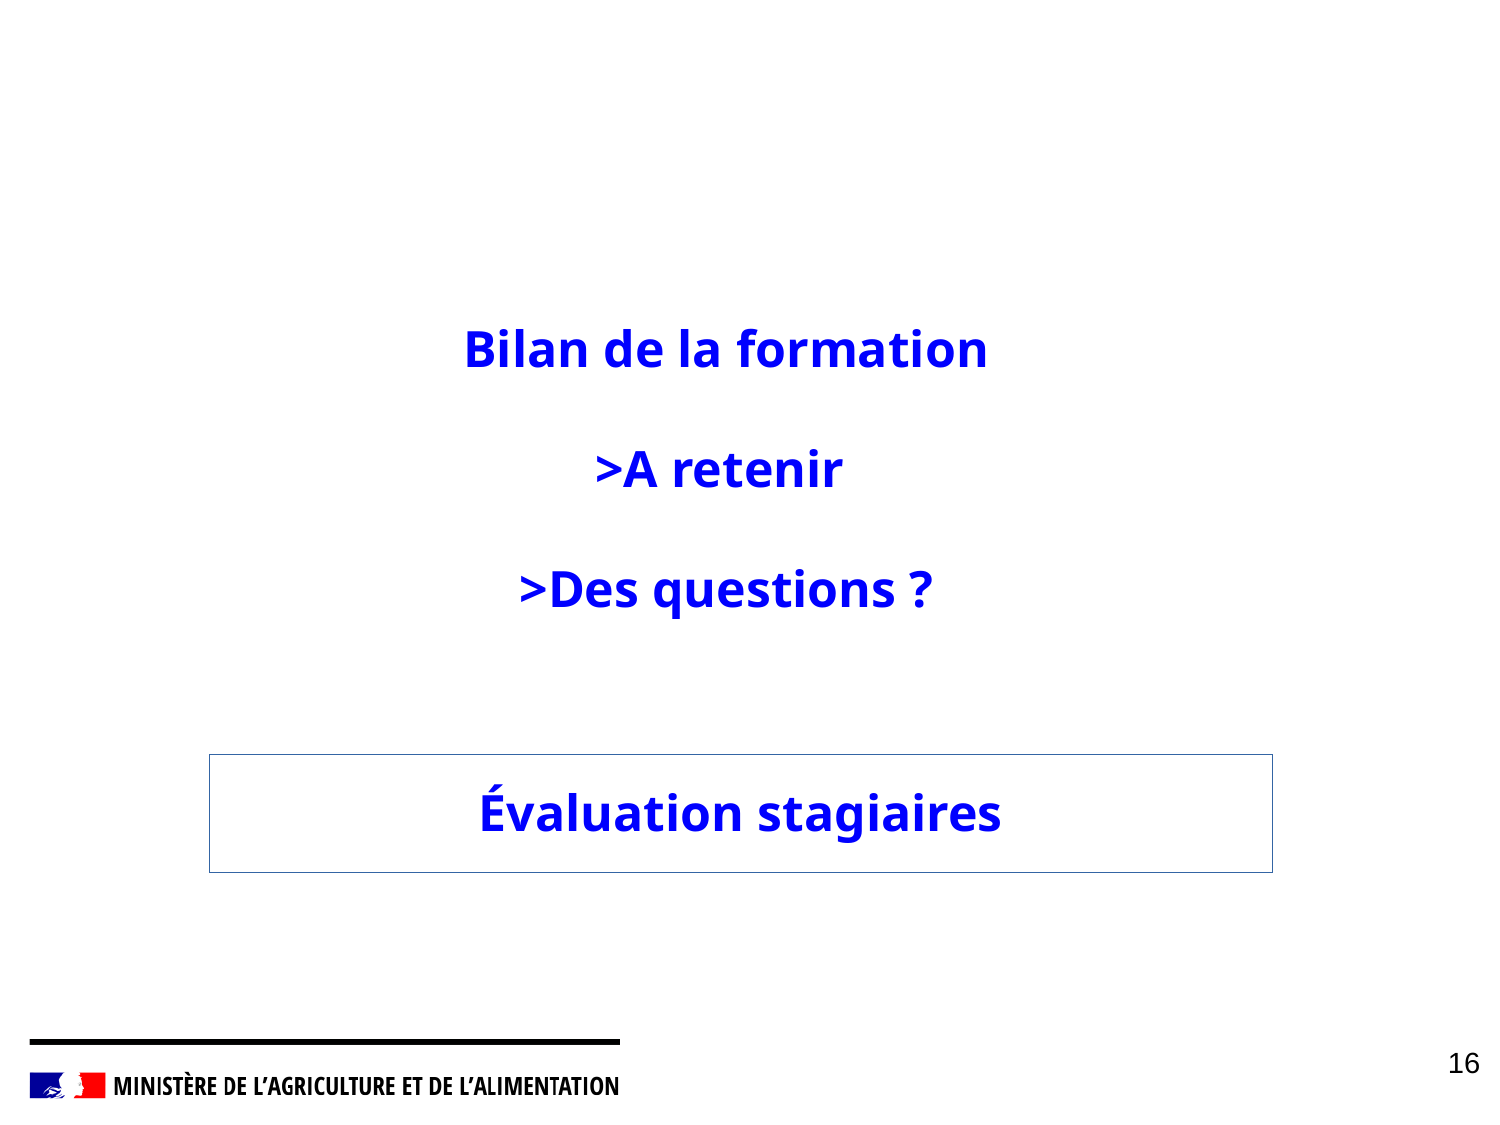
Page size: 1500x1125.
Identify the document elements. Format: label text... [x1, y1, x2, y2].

picture [29, 1039, 620, 1099]
text_box Évaluation stagiaires [209, 754, 1273, 873]
text_box Bilan de la formation >A retenir >Des questions ? [165, 259, 1288, 662]
